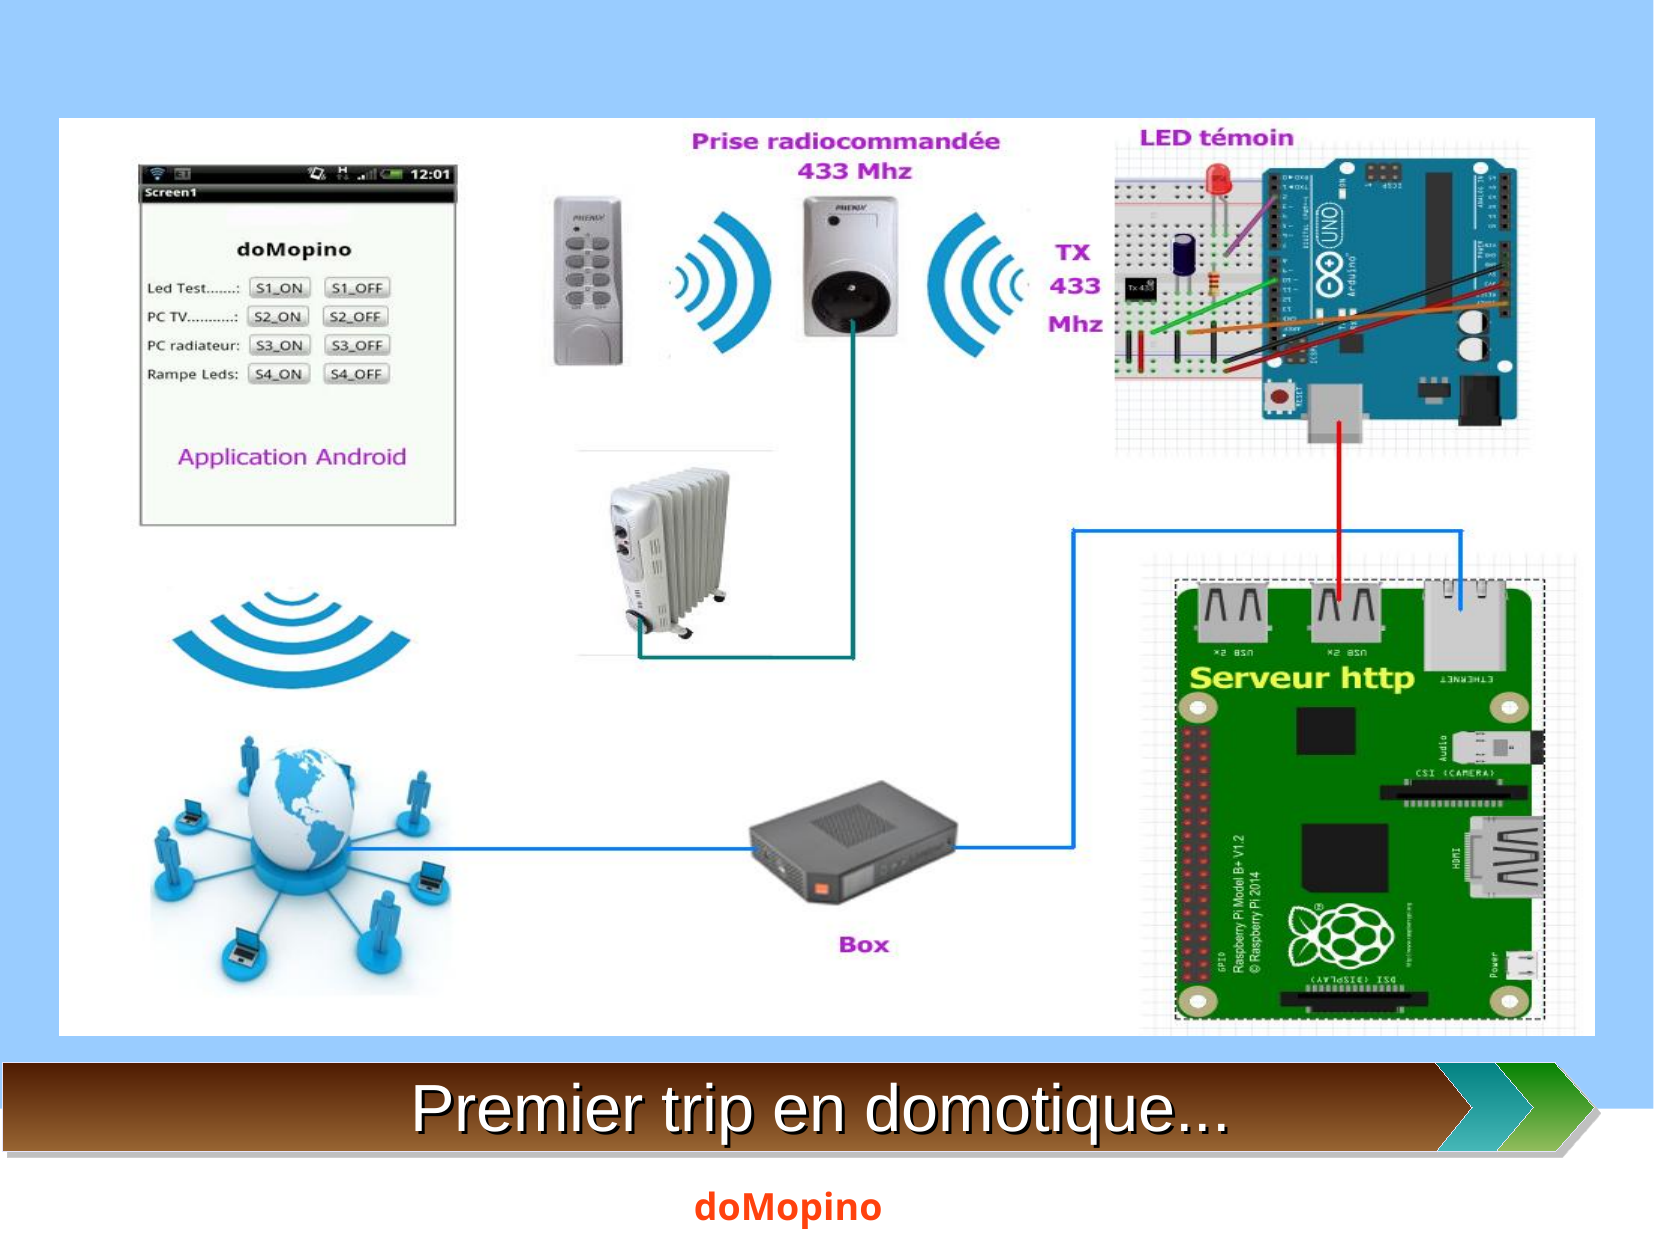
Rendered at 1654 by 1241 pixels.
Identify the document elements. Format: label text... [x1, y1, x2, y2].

picture [59, 118, 1595, 1036]
title Premier trip en domotique... [76, 1062, 1565, 1154]
text_box doMopino [679, 1173, 922, 1241]
